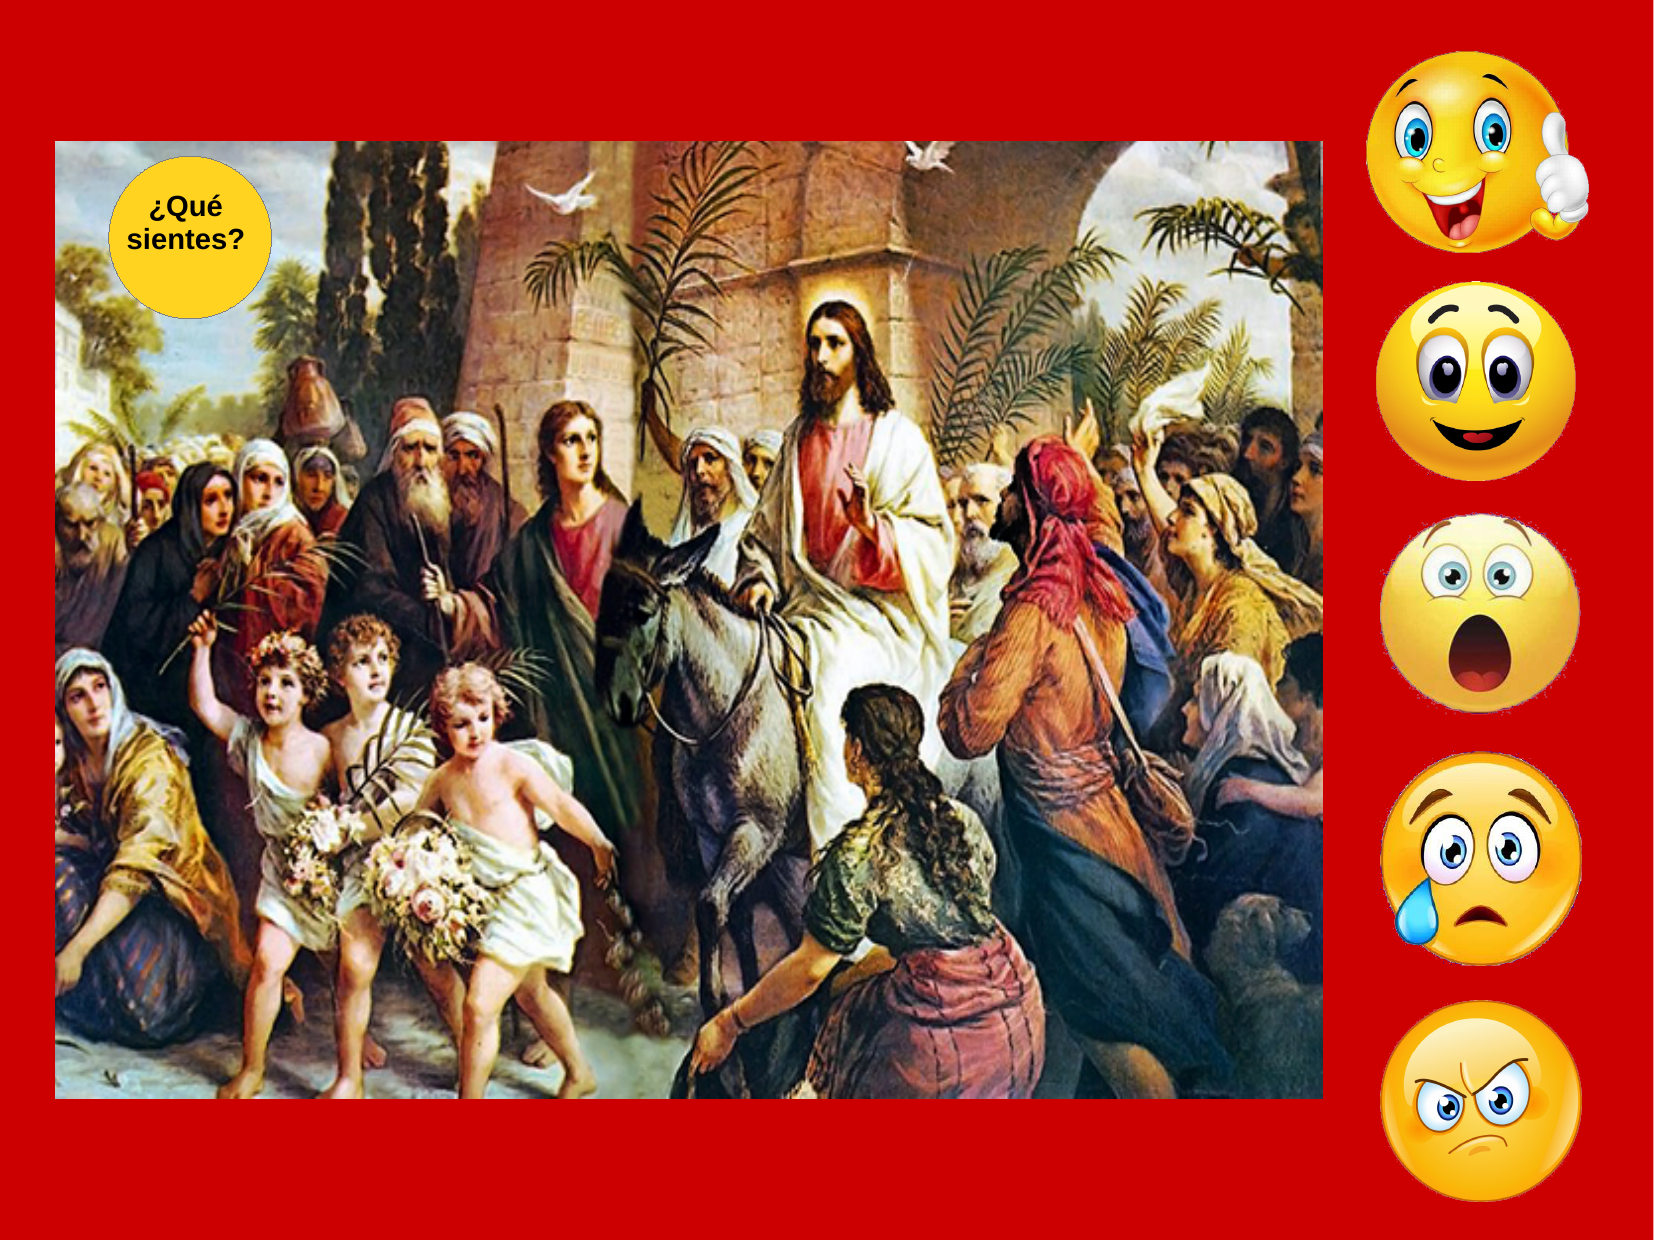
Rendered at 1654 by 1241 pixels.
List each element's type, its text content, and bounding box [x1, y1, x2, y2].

text_box [129, 156, 251, 183]
picture [1380, 751, 1582, 966]
picture [1375, 281, 1576, 481]
picture [55, 141, 1323, 1099]
text_box ¿Qué sientes? [111, 183, 276, 274]
picture [1380, 512, 1582, 720]
picture [1366, 51, 1589, 253]
text_box [117, 274, 263, 319]
picture [1380, 1000, 1582, 1202]
